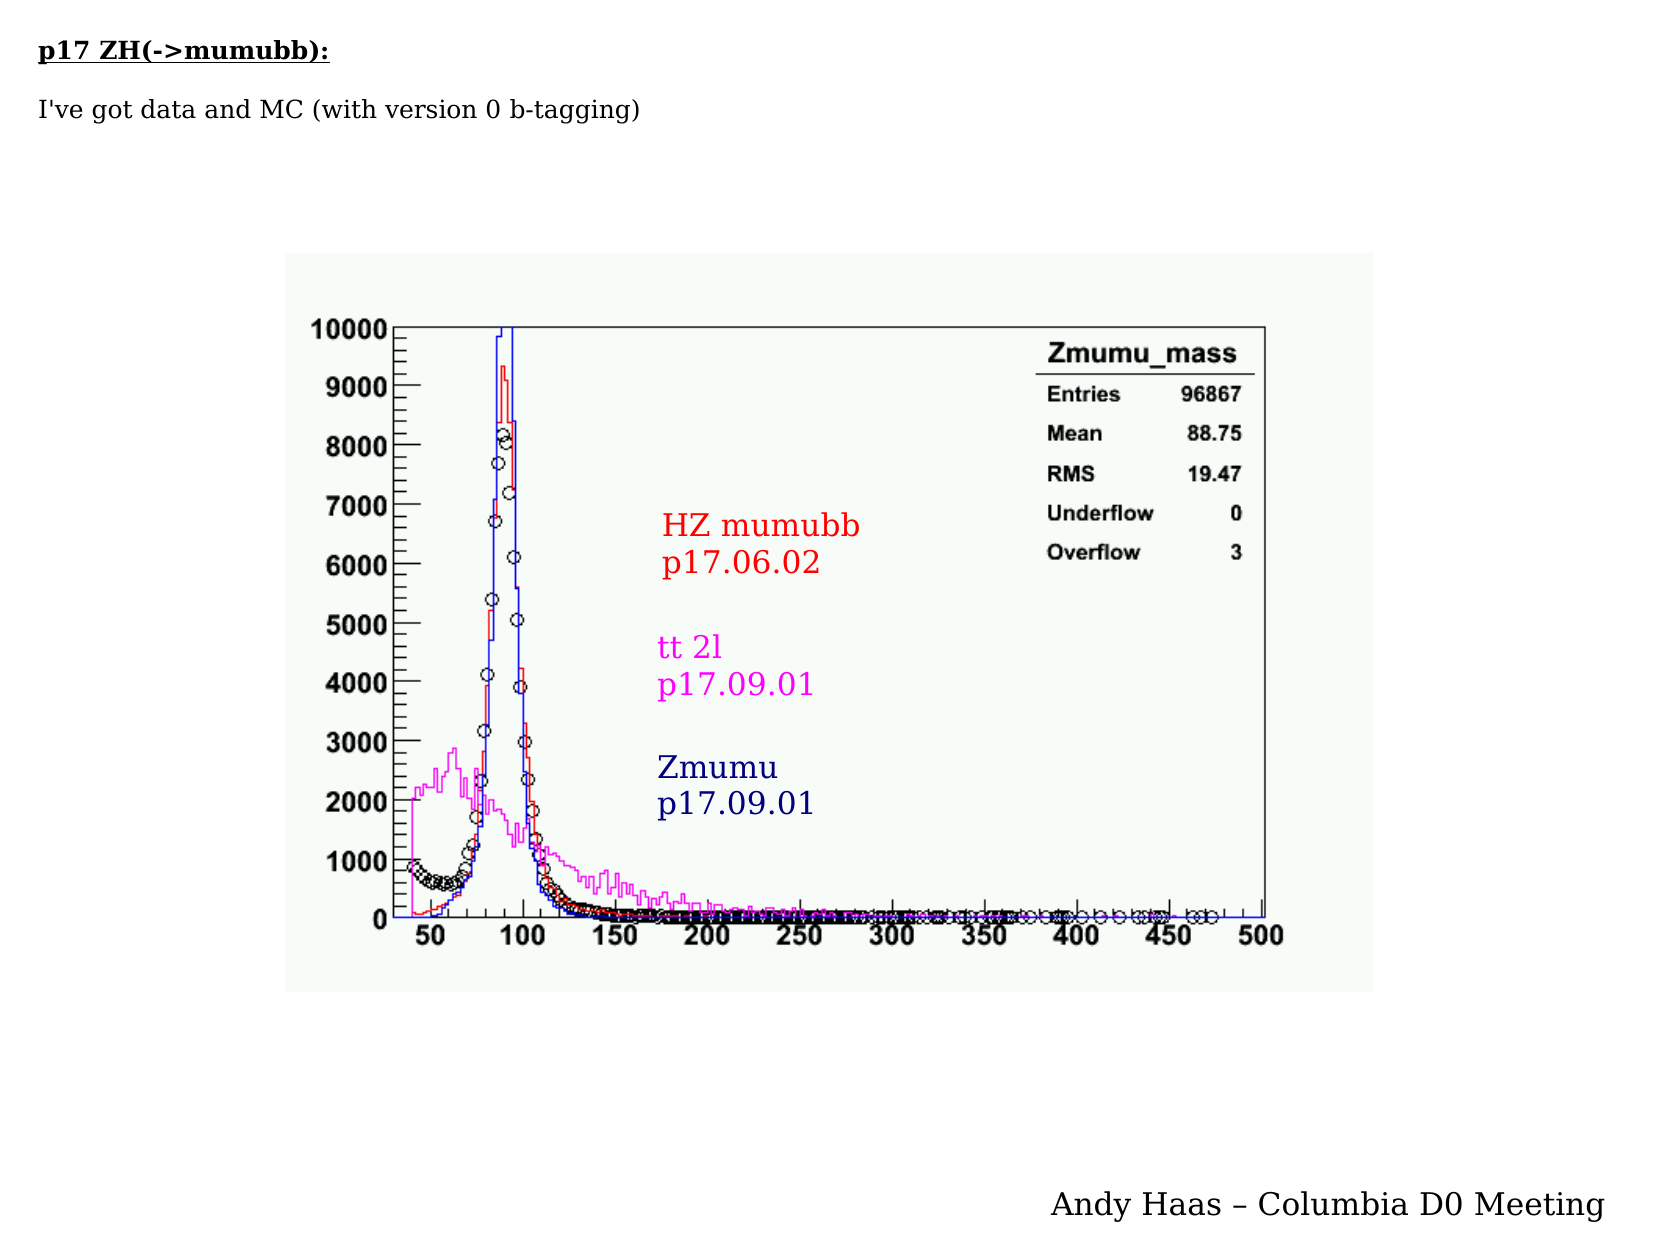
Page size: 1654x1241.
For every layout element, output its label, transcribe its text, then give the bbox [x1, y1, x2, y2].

text_box HZ mumubb p17.06.02 [661, 507, 861, 581]
text_box tt 2l p17.09.01 [657, 629, 818, 703]
picture [285, 253, 1374, 992]
text_box Zmumu p17.09.01 [657, 749, 818, 822]
text_box p17 ZH(->mumubb): I've got data and MC (with version 0 b-tagging) [38, 36, 775, 851]
